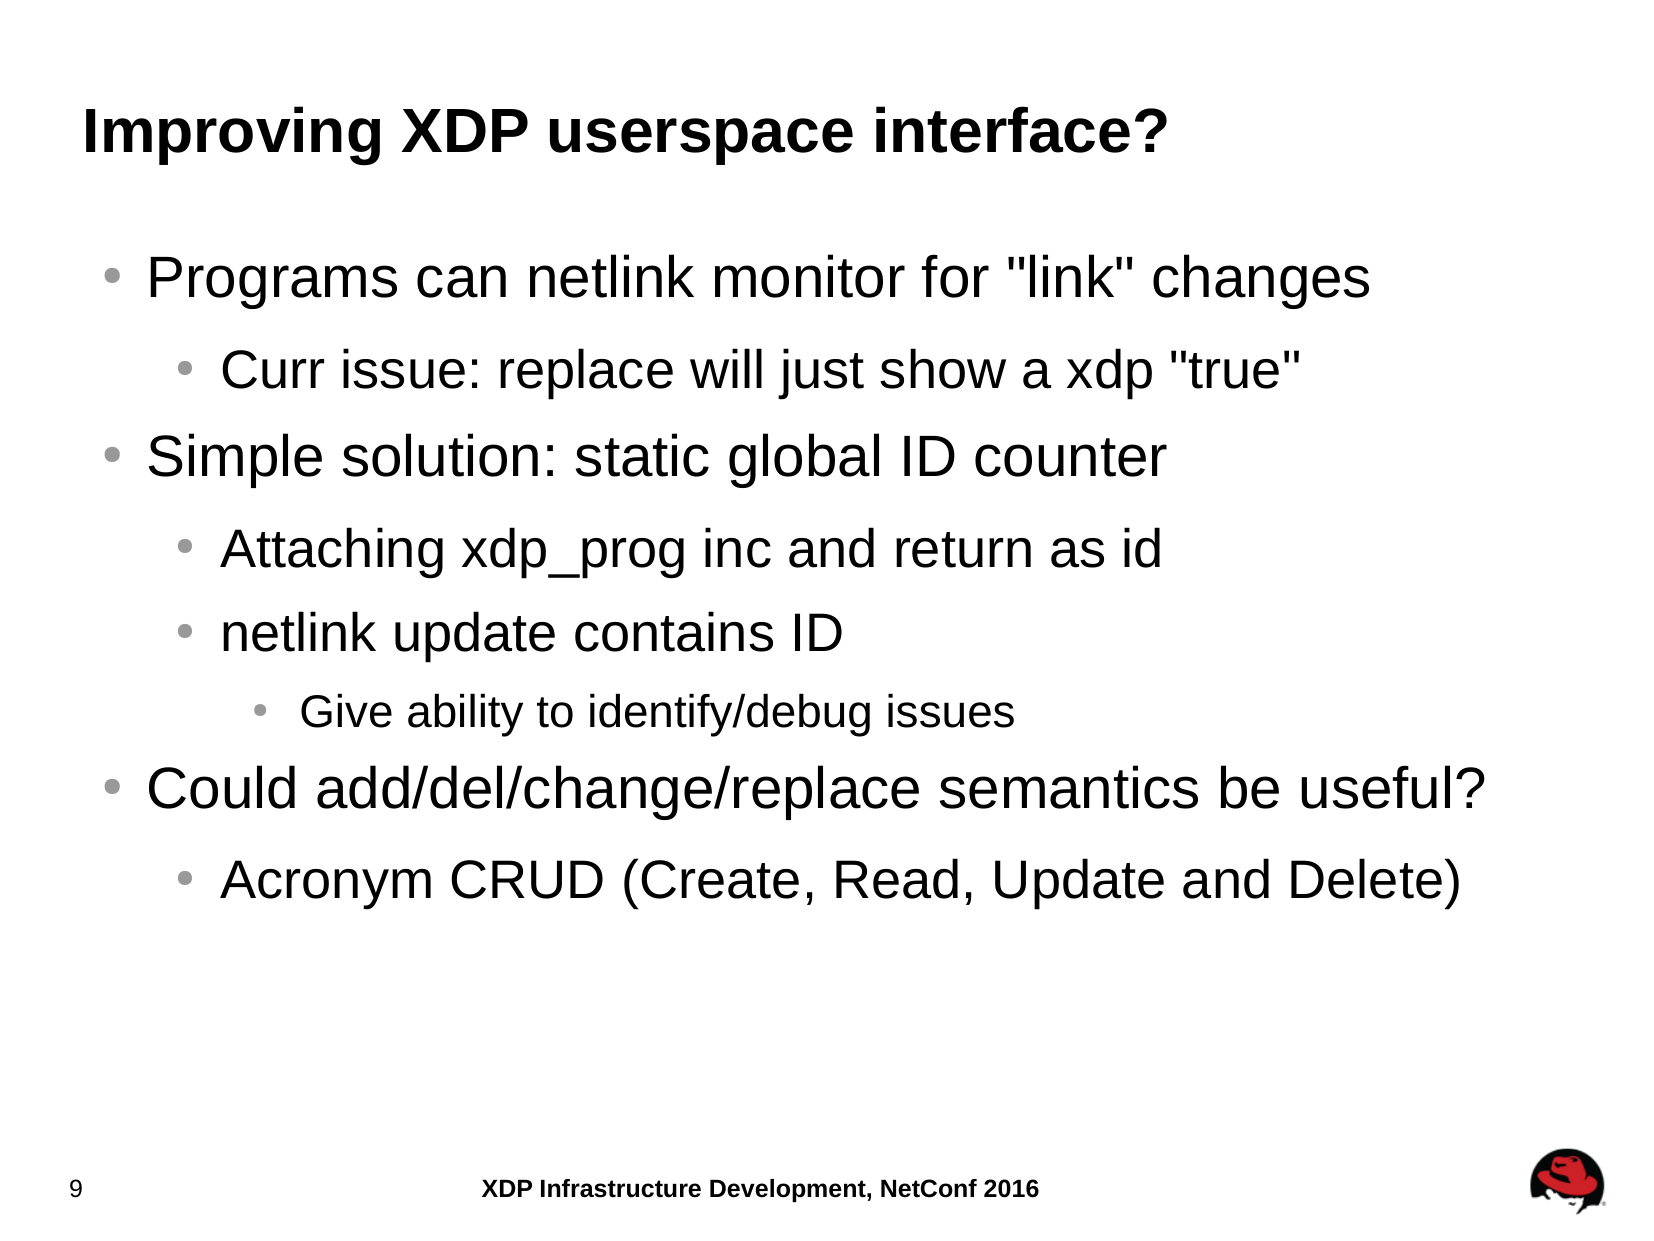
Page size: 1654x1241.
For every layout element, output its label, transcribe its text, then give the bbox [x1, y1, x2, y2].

list Programs can netlink monitor for "link" changes Curr issue: replace will just show a xdp "true" Simple solution: static global ID counter Attaching xdp_prog inc and return as id netlink update contains ID Give ability to identify/debug issues Could add/del/change/replace semantics be useful? Acronym CRUD (Create, Read, Update and Delete) [86, 244, 1575, 1039]
picture [1529, 1146, 1612, 1224]
title Improving XDP userspace interface? [82, 37, 1571, 226]
